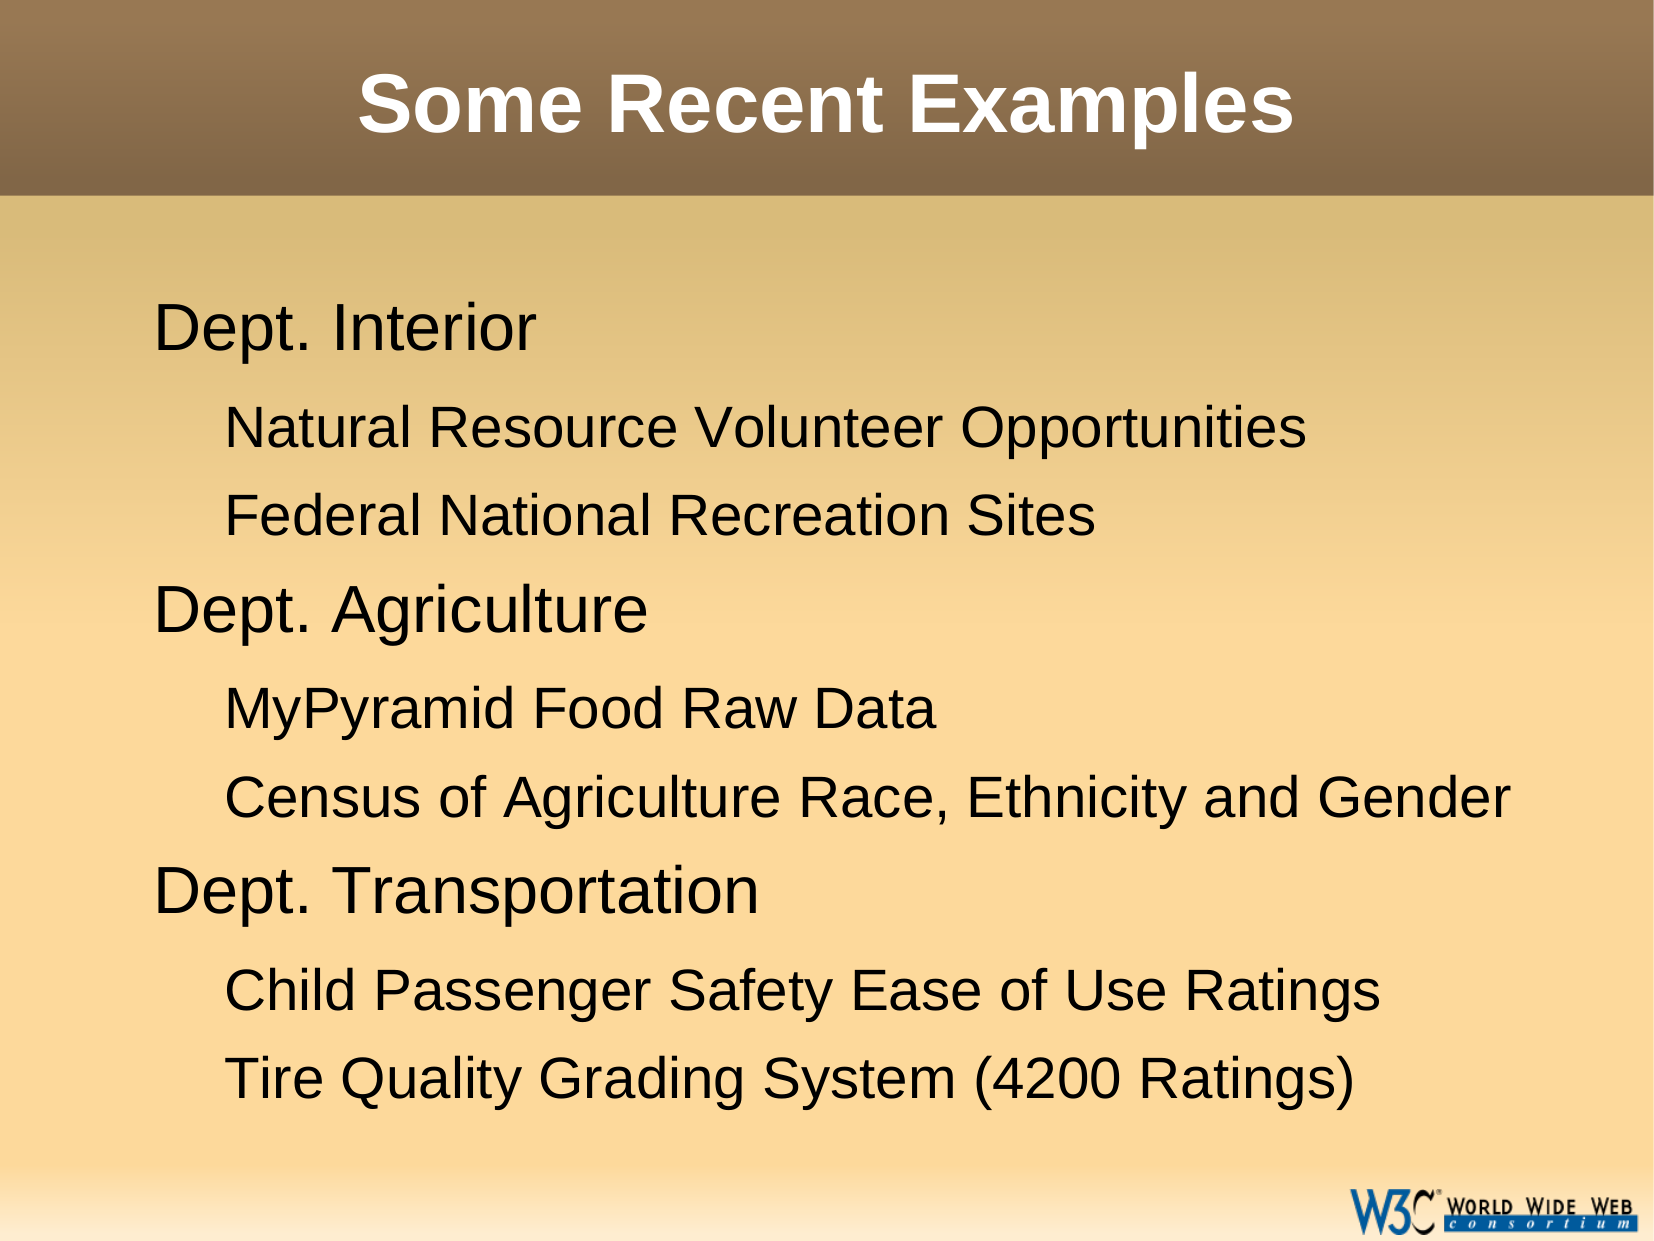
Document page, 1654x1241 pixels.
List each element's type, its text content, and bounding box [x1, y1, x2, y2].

list Dept. Interior Natural Resource Volunteer Opportunities Federal National Recreation Sites Dept. Agriculture MyPyramid Food Raw Data Census of Agriculture Race, Ethnicity and Gender Dept. Transportation Child Passenger Safety Ease of Use Ratings Tire Quality Grading System (4200 Ratings) [82, 290, 1571, 1112]
title Some Recent Examples [0, 0, 1654, 208]
picture [0, 208, 1654, 1241]
